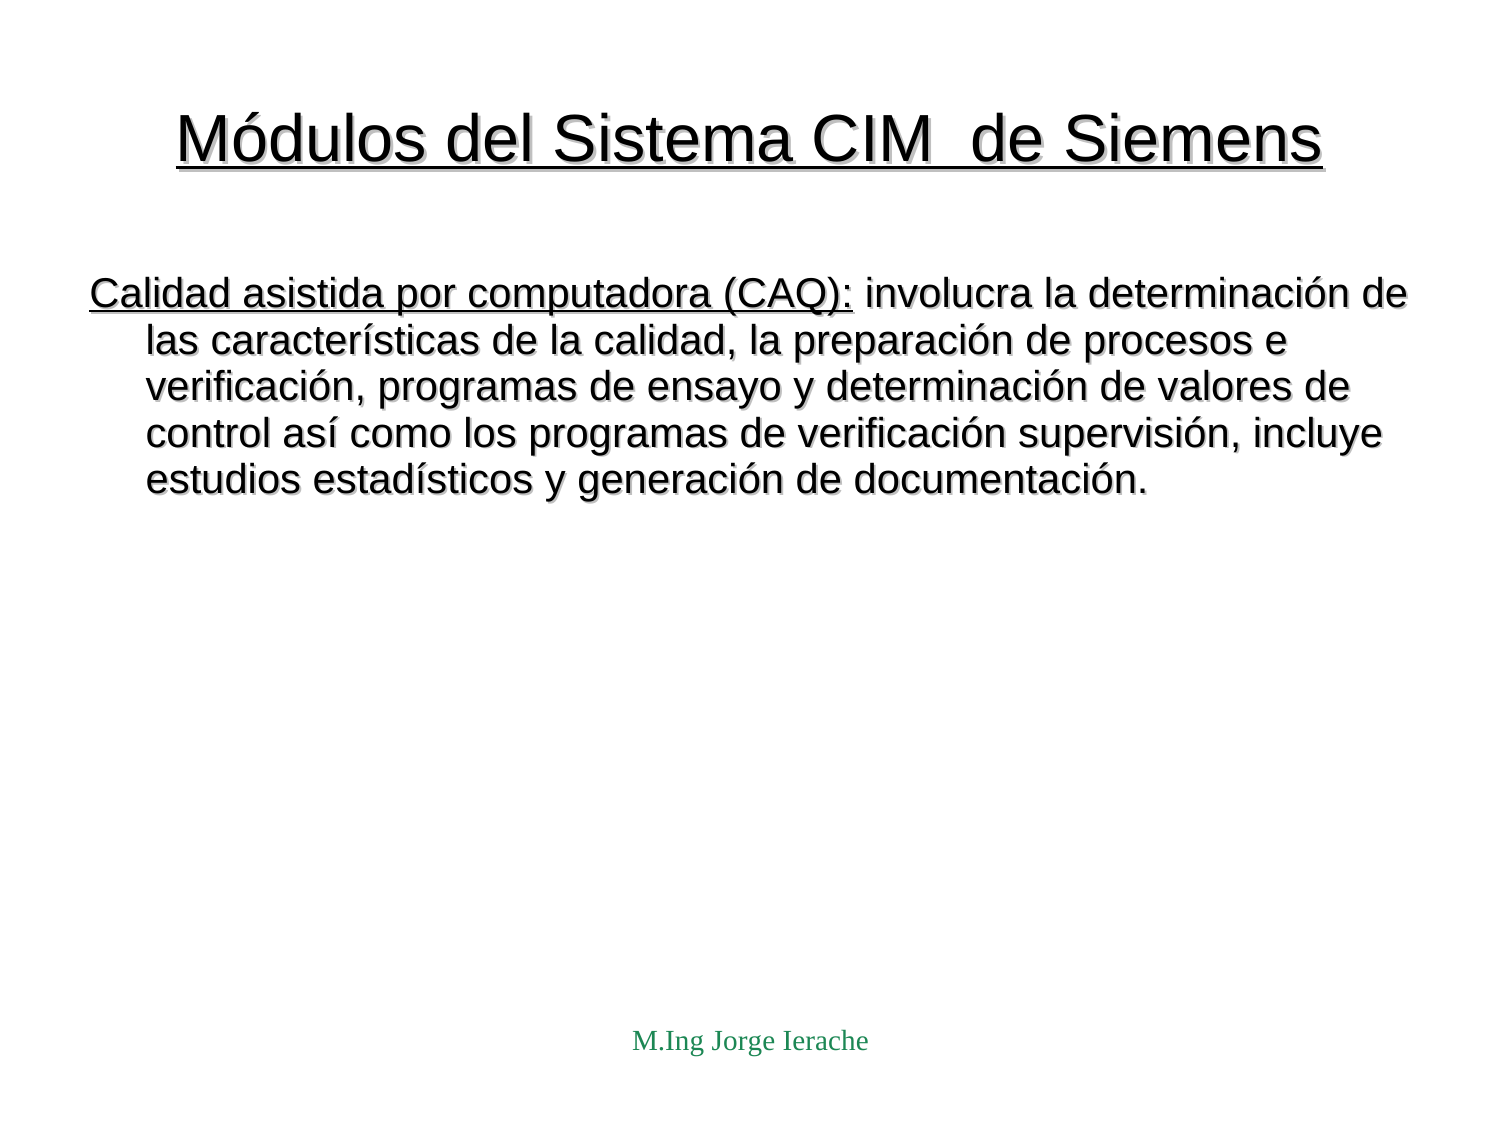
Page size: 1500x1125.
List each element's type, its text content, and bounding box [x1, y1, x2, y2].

list Calidad asistida por computadora (CAQ): involucra la determinación de las características de la calidad, la preparación de procesos e verificación, programas de ensayo y determinación de valores de control así como los programas de verificación supervisión, incluye estudios estadísticos y generación de documentación. [74, 262, 1425, 1001]
title Módulos del Sistema CIM de Siemens [74, 44, 1425, 233]
